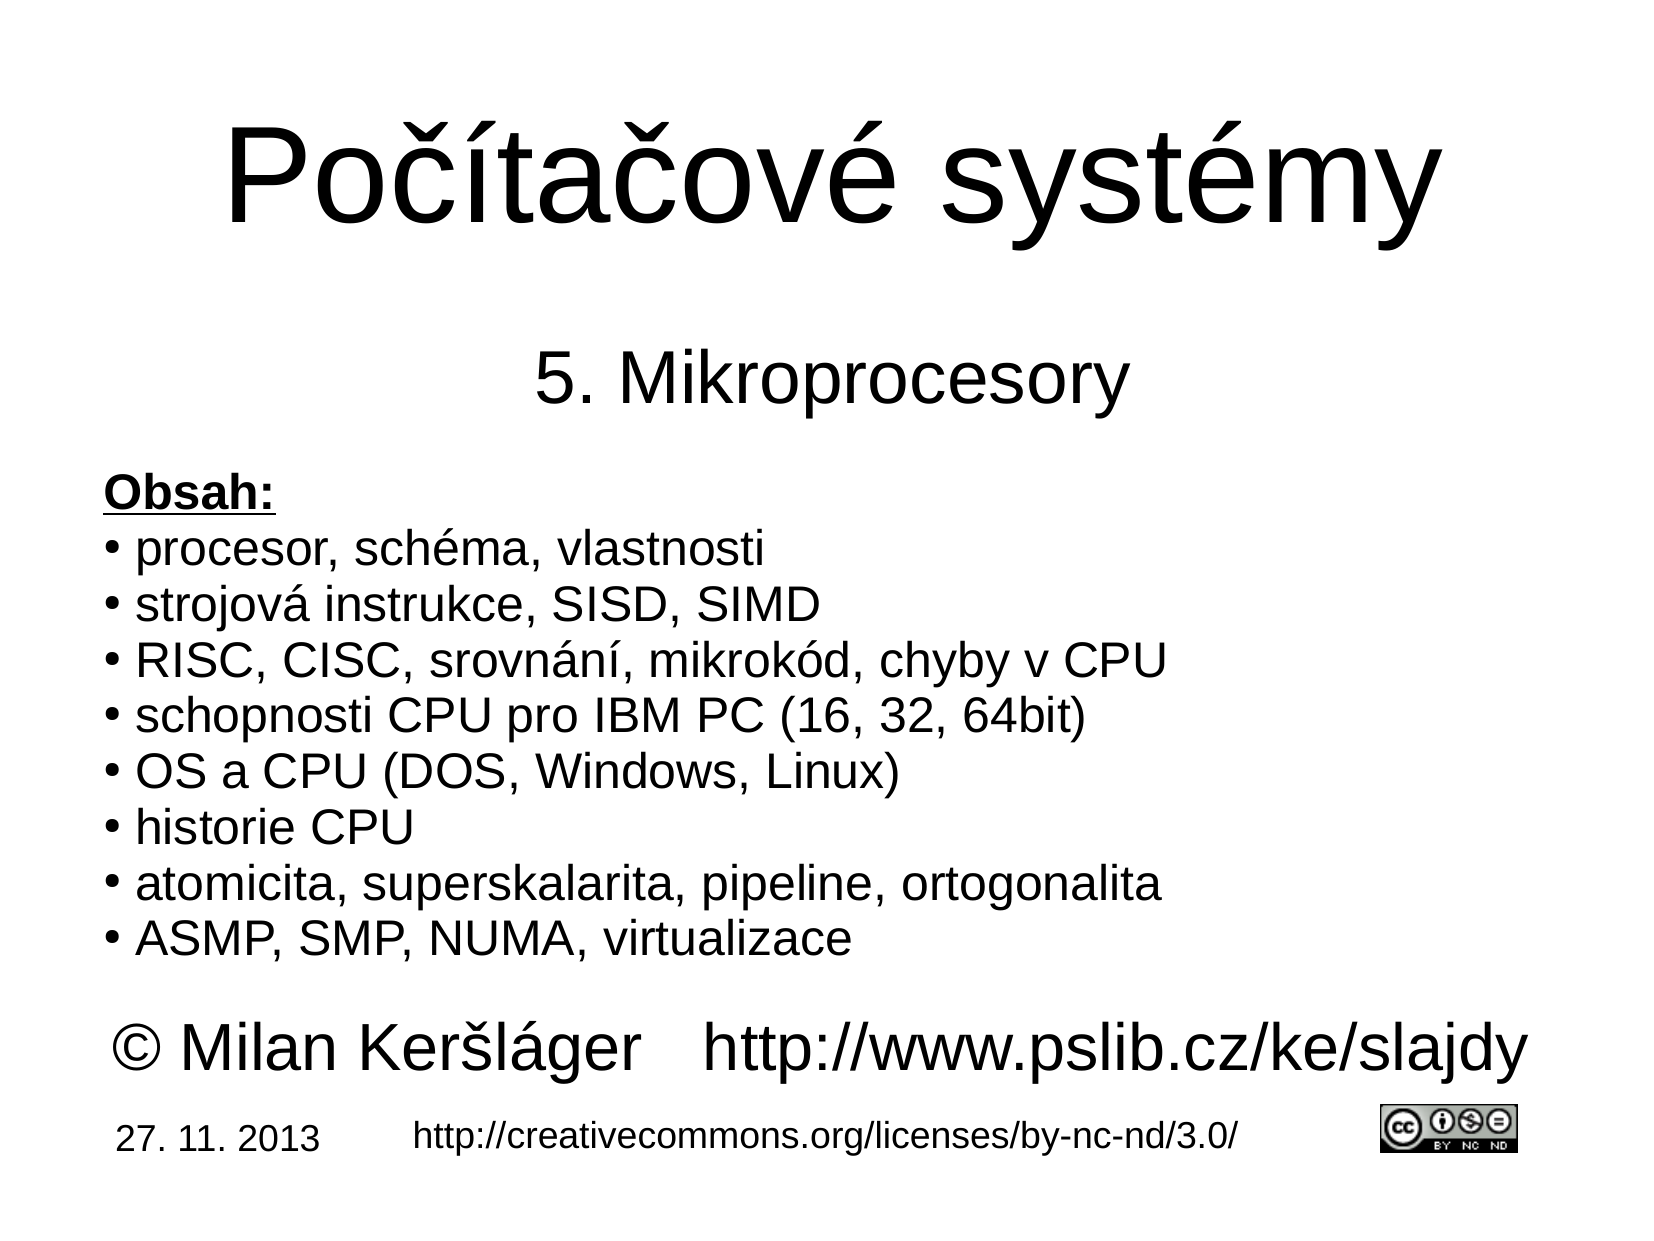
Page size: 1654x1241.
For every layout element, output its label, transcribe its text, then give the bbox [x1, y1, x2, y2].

title Počítačové systémy 5. Mikroprocesory [88, 56, 1577, 426]
list © Milan Keršláger http://www.pslib.cz/ke/slajdy [76, 1009, 1565, 1087]
text_box Obsah: procesor, schéma, vlastnosti strojová instrukce, SISD, SIMD RISC, CISC, srovnání, mikrokód, chyby v CPU schopnosti CPU pro IBM PC (16, 32, 64bit) OS a CPU (DOS, Windows, Linux) historie CPU atomicita, superskalarita, pipeline, ortogonalita ASMP, SMP, NUMA, virtualizace [88, 426, 1595, 1004]
text_box 27. 11. 2013 [100, 1110, 355, 1167]
picture [1380, 1104, 1518, 1153]
text_box http://creativecommons.org/licenses/by-nc-nd/3.0/ [339, 1107, 1313, 1165]
